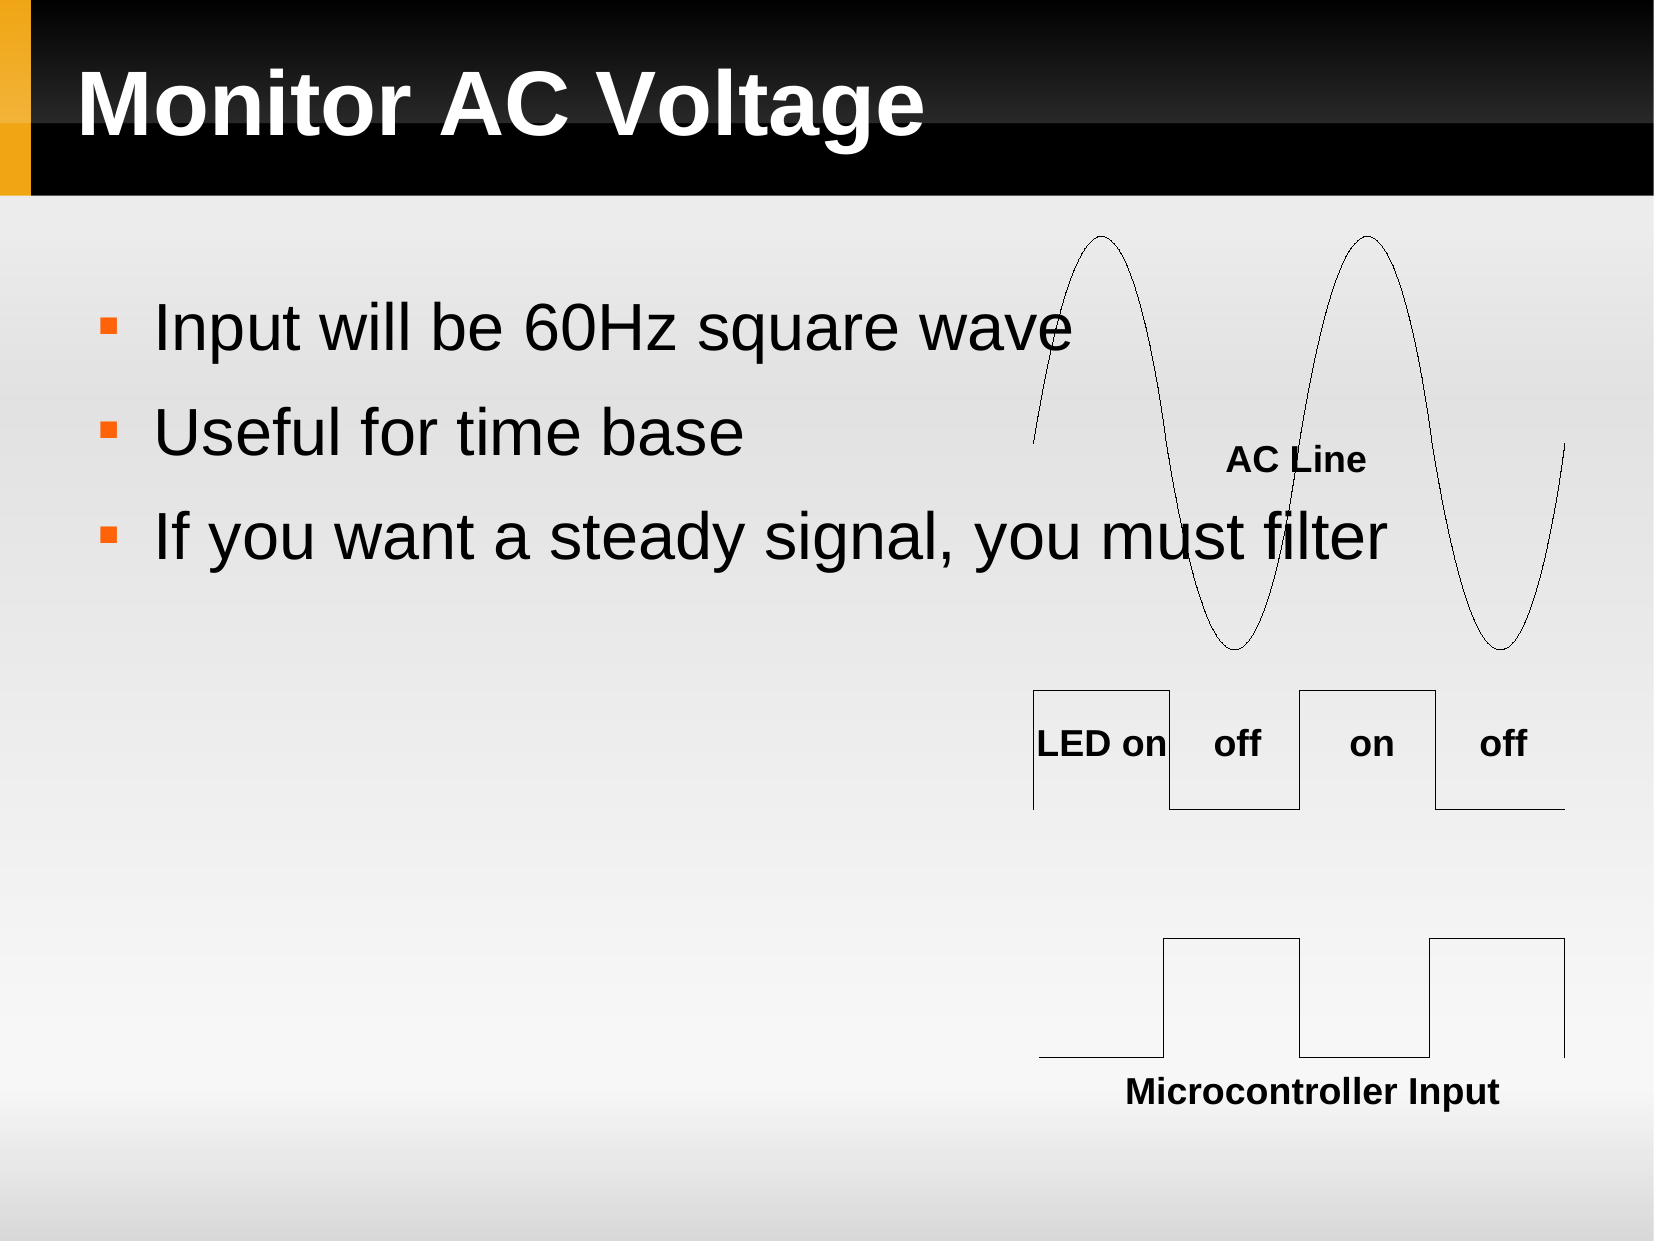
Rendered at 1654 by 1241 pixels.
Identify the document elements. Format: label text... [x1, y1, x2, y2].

picture [0, 0, 1654, 1241]
text_box off [1198, 714, 1300, 772]
text_box AC Line [1210, 431, 1506, 488]
text_box Microcontroller Input [1110, 1062, 1518, 1120]
list Input will be 60Hz square wave Useful for time base If you want a steady signal, you must filter [82, 290, 809, 1094]
text_box on [1334, 714, 1436, 772]
text_box LED on [1021, 714, 1198, 772]
title Monitor AC Voltage [76, 7, 1565, 200]
text_box off [1464, 714, 1565, 772]
